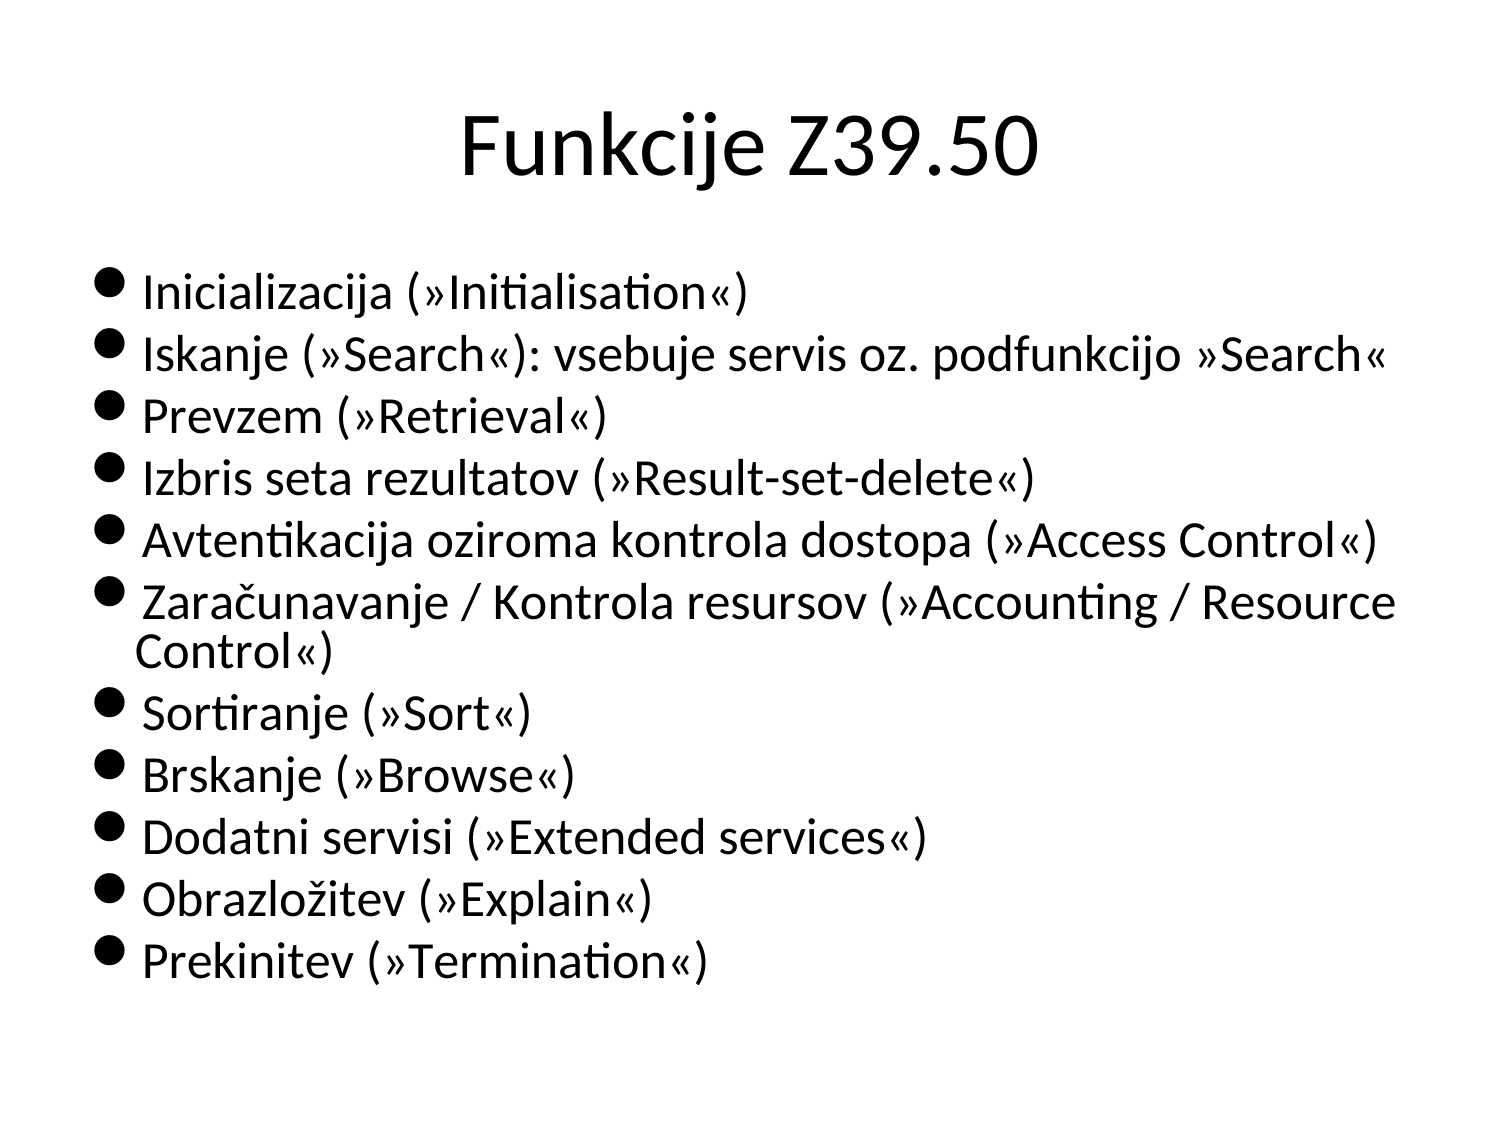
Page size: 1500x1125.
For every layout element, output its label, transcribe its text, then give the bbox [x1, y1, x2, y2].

list Inicializacija (»Initialisation«) Iskanje (»Search«): vsebuje servis oz. podfunkcijo »Search« Prevzem (»Retrieval«) Izbris seta rezultatov (»Result-set-delete«) Avtentikacija oziroma kontrola dostopa (»Access Control«) Zaračunavanje / Kontrola resursov (»Accounting / Resource Control«) Sortiranje (»Sort«) Brskanje (»Browse«) Dodatni servisi (»Extended services«) Obrazložitev (»Explain«) Prekinitev (»Termination«) [75, 262, 1426, 1125]
title Funkcije Z39.50 [75, 45, 1426, 233]
